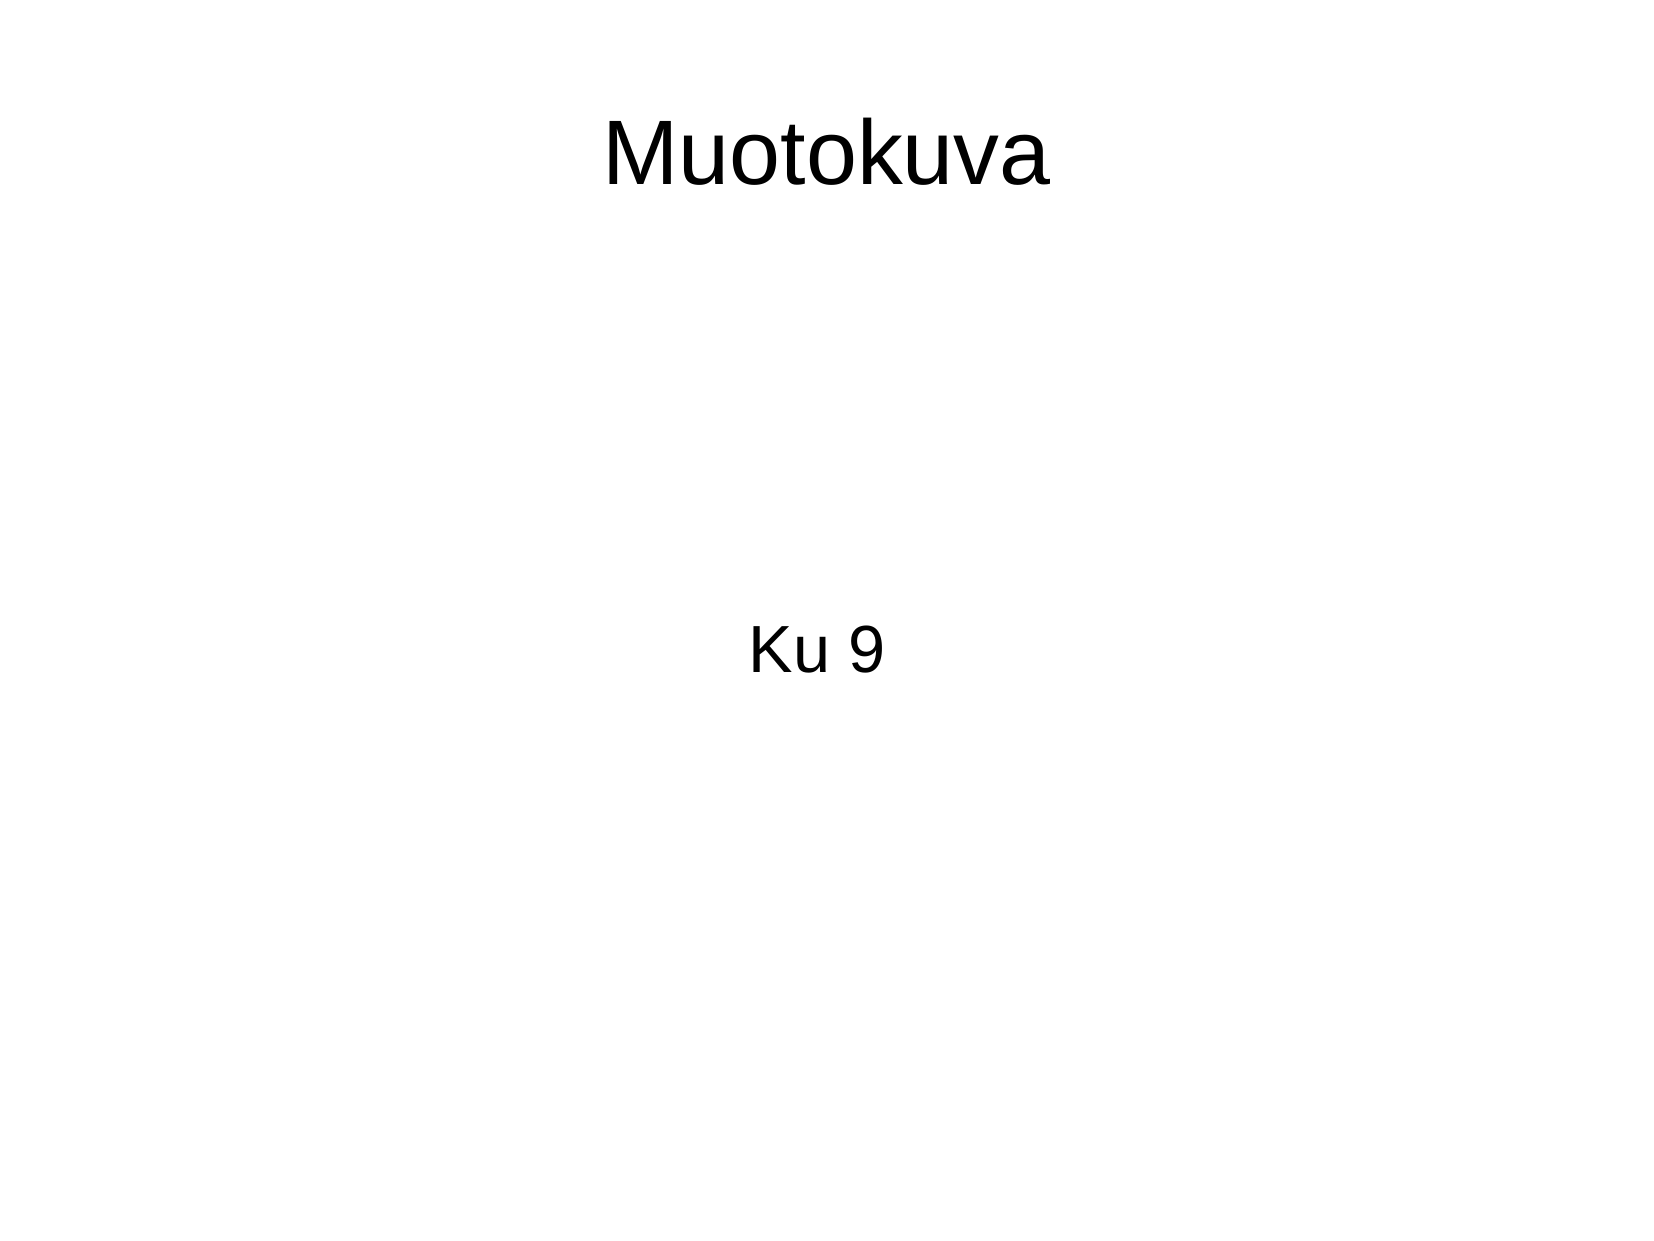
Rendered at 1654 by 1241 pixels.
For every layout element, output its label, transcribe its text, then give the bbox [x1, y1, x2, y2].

subtitle Ku 9 [82, 290, 1571, 1010]
title Muotokuva [82, 49, 1571, 257]
